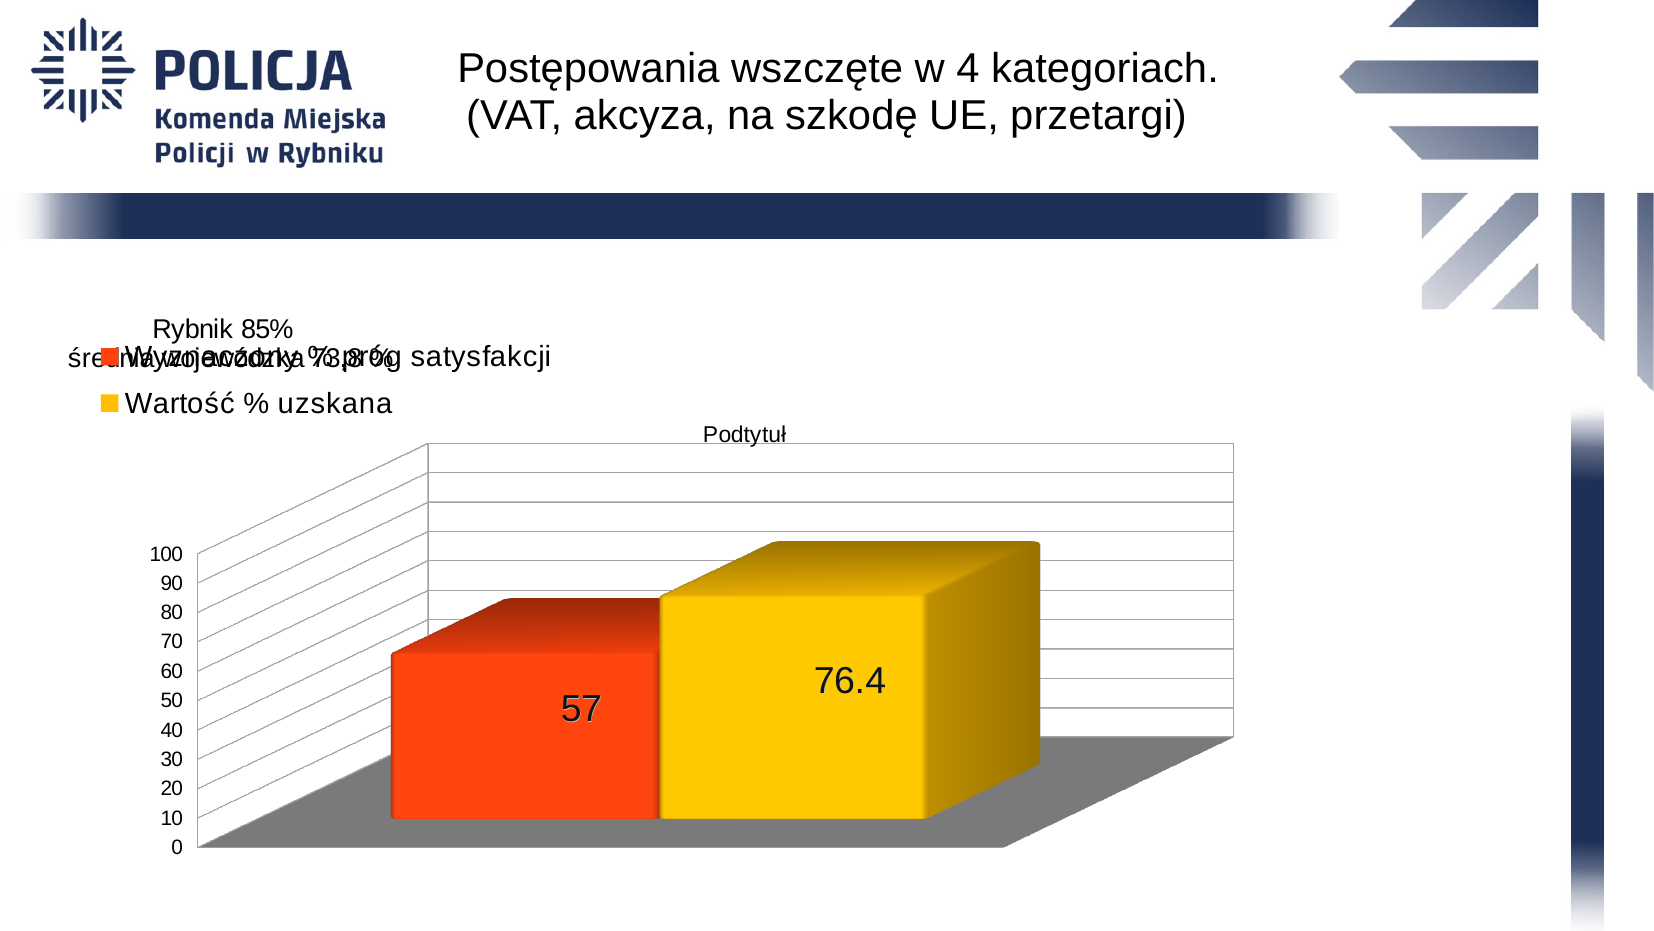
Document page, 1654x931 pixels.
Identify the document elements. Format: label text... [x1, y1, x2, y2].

picture [0, 0, 1654, 931]
chart [63, 306, 1426, 897]
title Postępowania wszczęte w 4 kategoriach. (VAT, akcyza, na szkodę UE, przetargi) [82, 0, 1571, 231]
